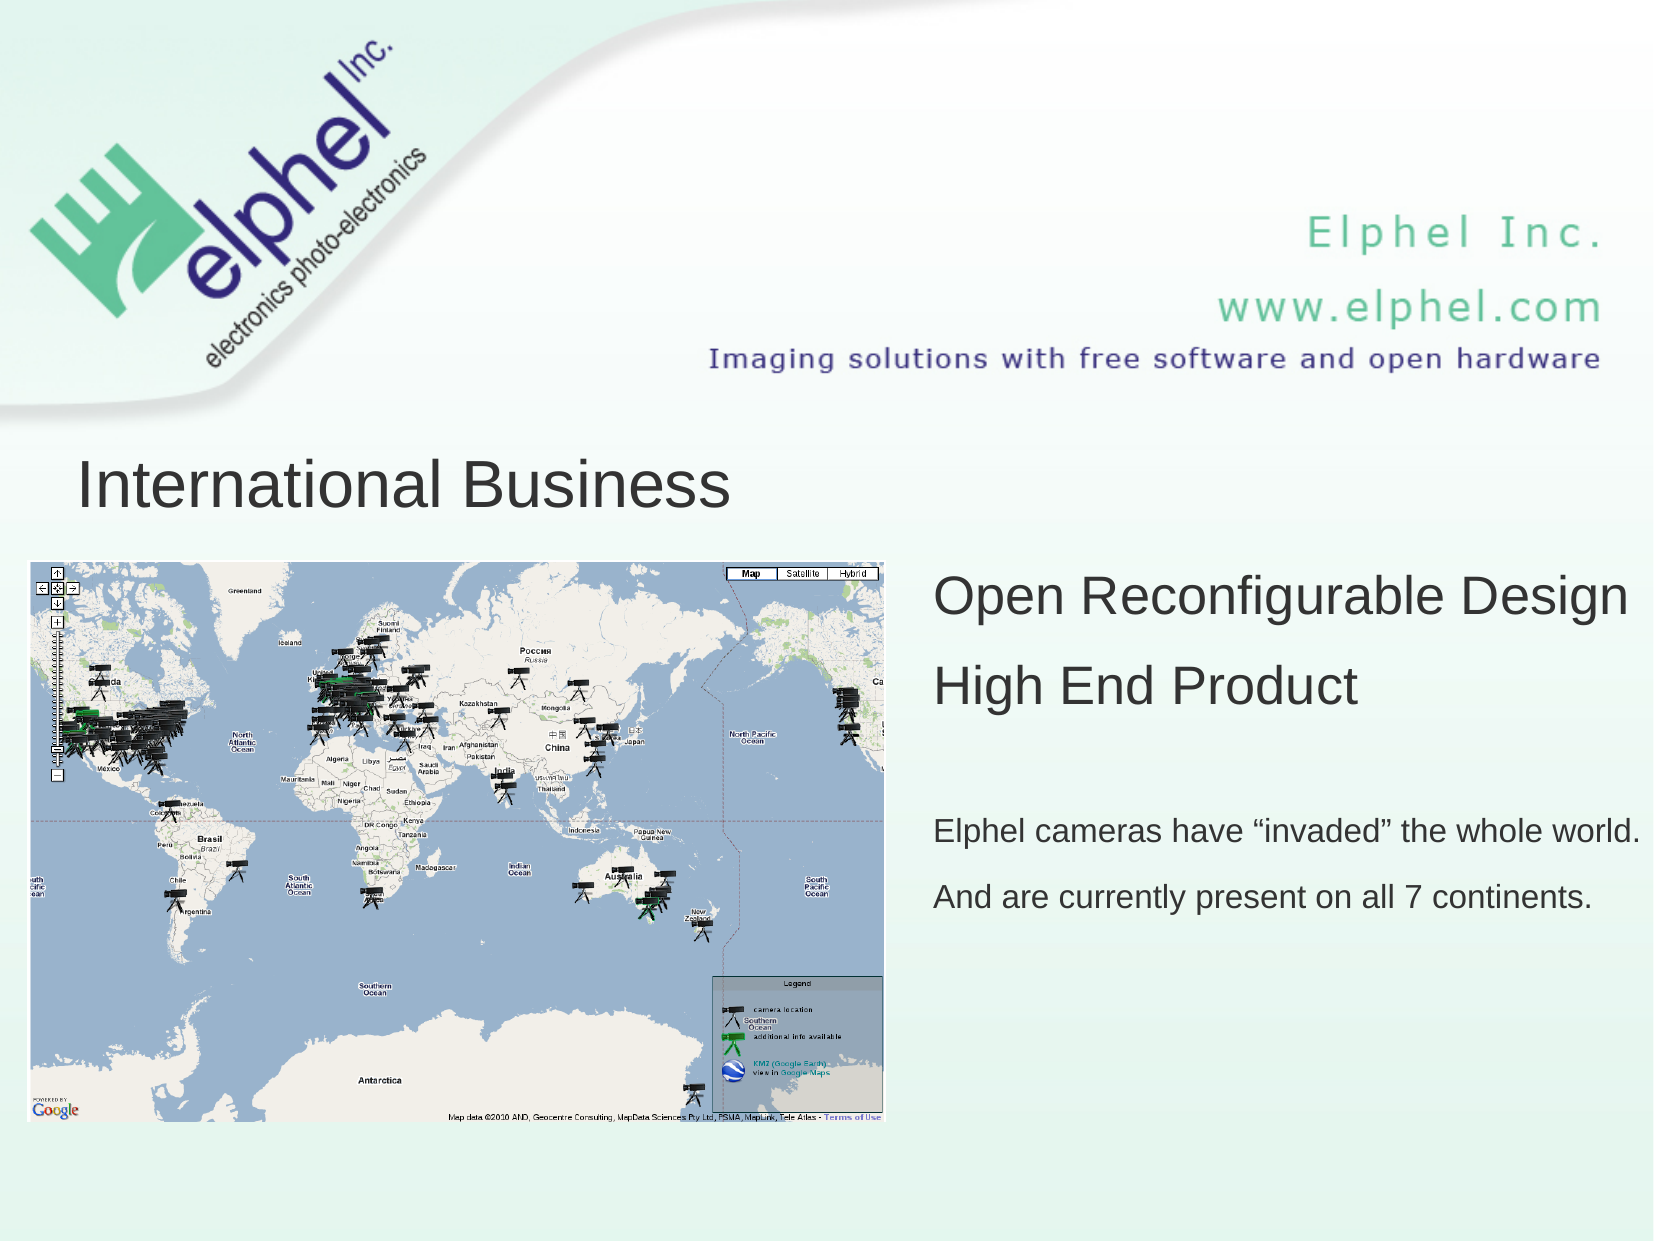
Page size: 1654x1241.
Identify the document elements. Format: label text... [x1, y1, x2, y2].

list Open Reconfigurable Design High End Product Elphel cameras have “invaded” the whole world. And are currently present on all 7 continents. [915, 561, 1654, 1152]
list International Business [59, 442, 1595, 1182]
picture [0, 0, 1654, 1241]
